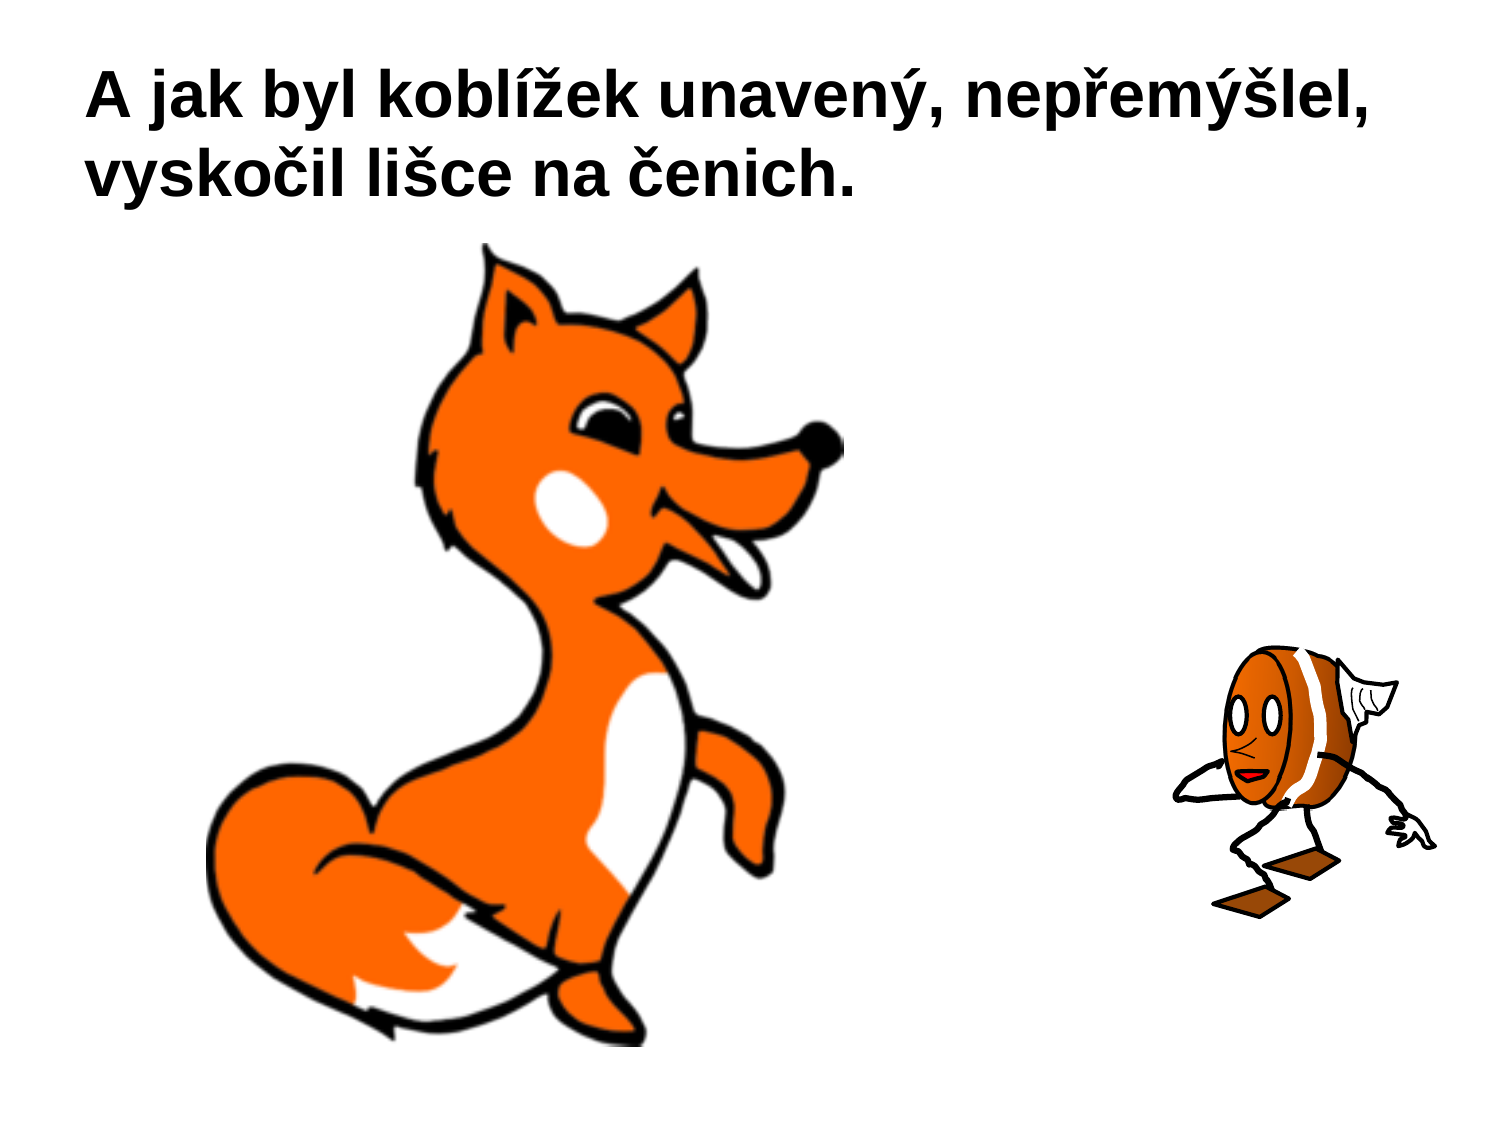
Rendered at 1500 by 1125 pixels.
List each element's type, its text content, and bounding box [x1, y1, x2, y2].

picture [1280, 759, 1358, 811]
text_box A jak byl koblížek unavený, nepřemýšlel, vyskočil lišce na čenich. [69, 42, 1407, 219]
text_box [1387, 814, 1435, 848]
text_box [1213, 886, 1289, 918]
text_box [1236, 771, 1268, 782]
text_box [1263, 848, 1340, 879]
text_box [1263, 696, 1281, 735]
text_box [1230, 696, 1247, 735]
picture [1222, 645, 1358, 811]
picture [206, 243, 844, 1047]
text_box [1337, 659, 1397, 743]
